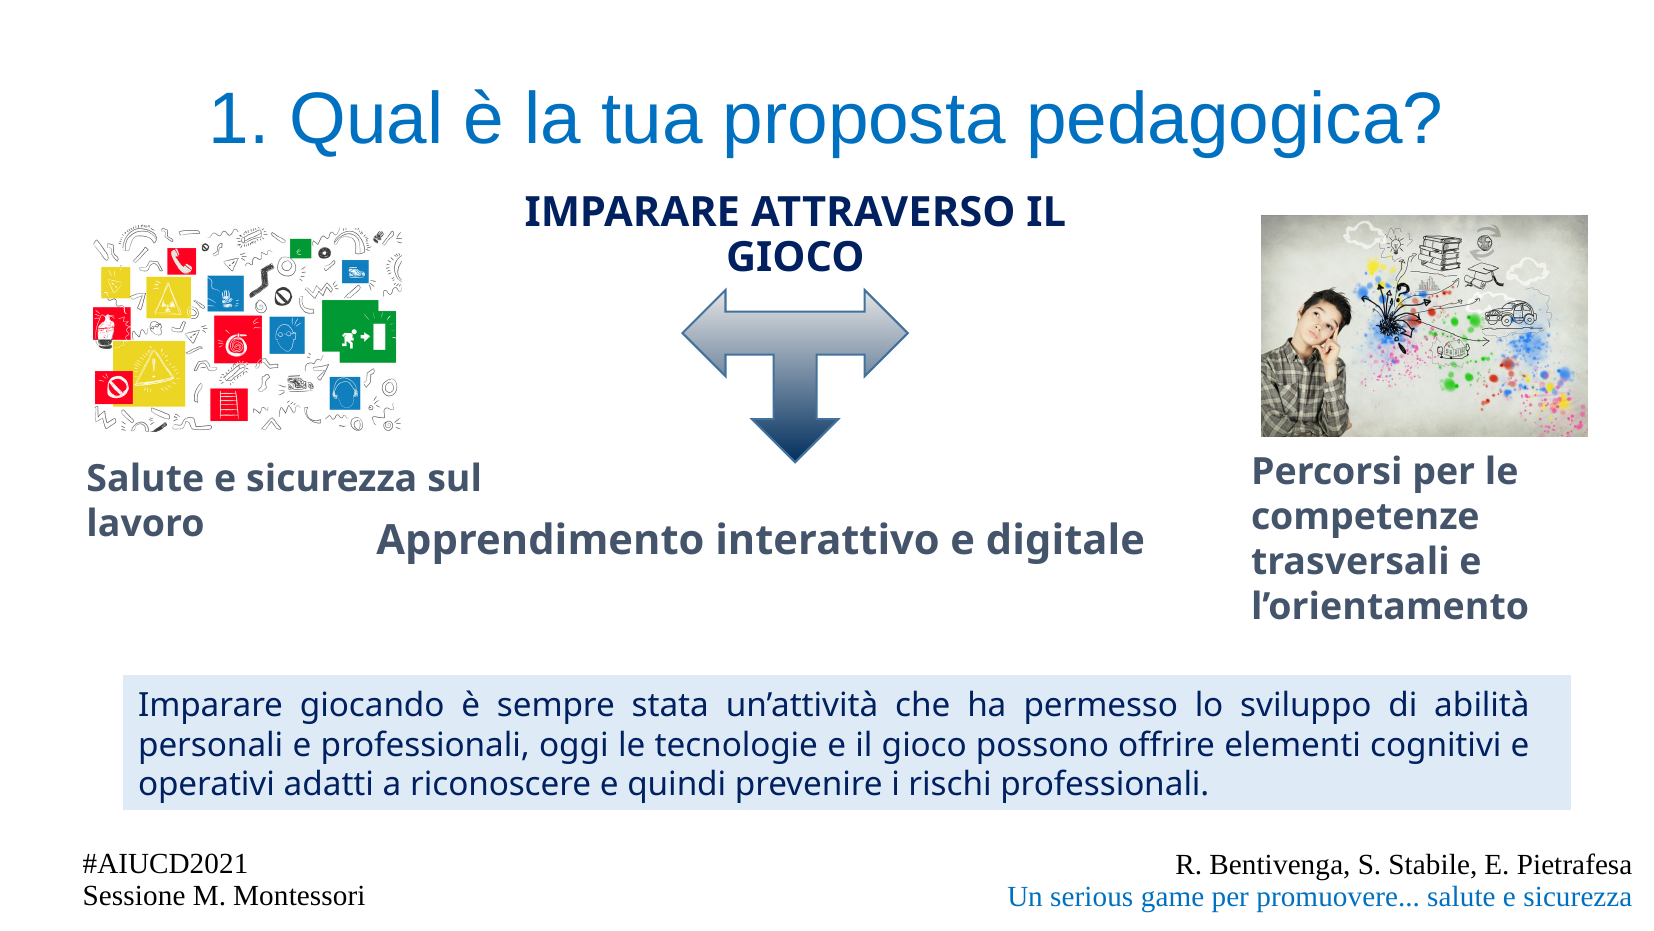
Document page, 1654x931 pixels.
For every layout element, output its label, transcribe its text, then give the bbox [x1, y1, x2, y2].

picture [1261, 215, 1588, 437]
picture [93, 224, 402, 432]
text_box Percorsi per le competenze trasversali e l’orientamento [1236, 440, 1654, 635]
text_box Apprendimento interattivo e digitale [376, 518, 1236, 601]
text_box [682, 290, 908, 463]
title 1. Qual è la tua proposta pedagogica? [82, 37, 1571, 193]
text_box #AIUCD2021 Sessione M. Montessori [82, 847, 469, 912]
text_box R. Bentivenga, S. Stabile, E. Pietrafesa Un serious game per promuovere... salute e sicurezza [893, 848, 1633, 913]
text_box Salute e sicurezza sul lavoro [72, 447, 500, 552]
text_box IMPARARE ATTRAVERSO IL GIOCO [491, 183, 1100, 288]
text_box Imparare giocando è sempre stata un’attività che ha permesso lo sviluppo di abilità personali e professionali, oggi le tecnologie e il gioco possono offrire elementi cognitivi e operativi adatti a riconoscere e quindi prevenire i rischi professionali. [123, 675, 1571, 810]
